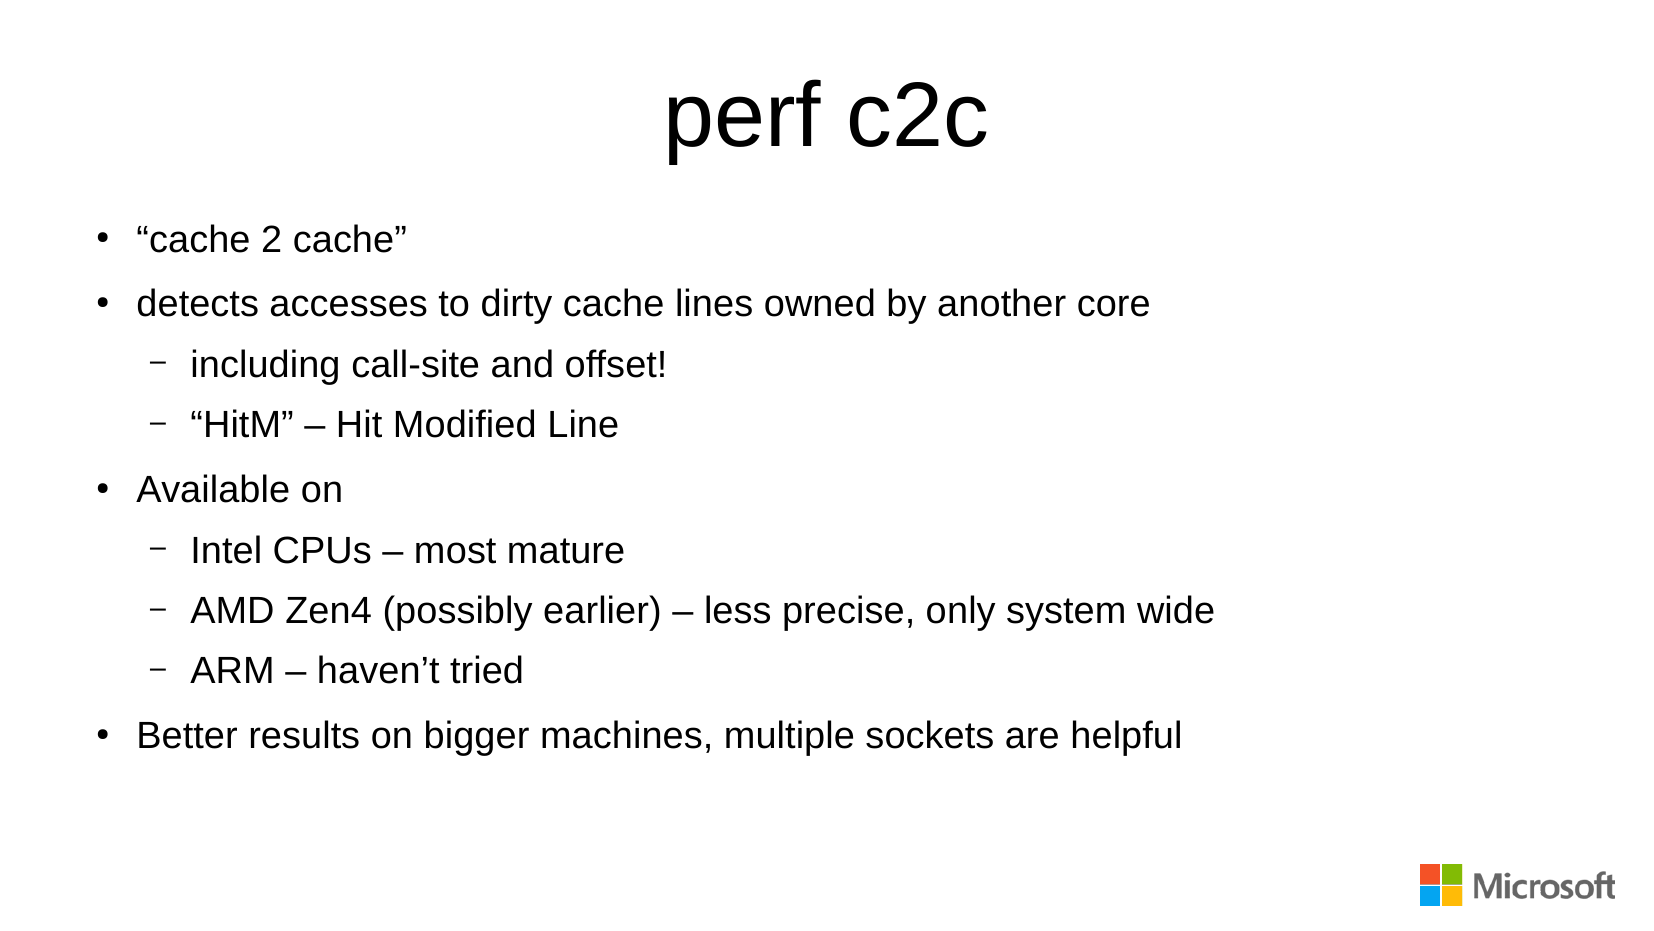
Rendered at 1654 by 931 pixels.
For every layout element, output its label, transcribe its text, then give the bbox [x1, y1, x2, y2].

picture [1420, 864, 1615, 906]
list “cache 2 cache” detects accesses to dirty cache lines owned by another core including call-site and offset! “HitM” – Hit Modified Line Available on Intel CPUs – most mature AMD Zen4 (possibly earlier) – less precise, only system wide ARM – haven’t tried Better results on bigger machines, multiple sockets are helpful [82, 217, 1571, 757]
title perf c2c [82, 37, 1571, 193]
